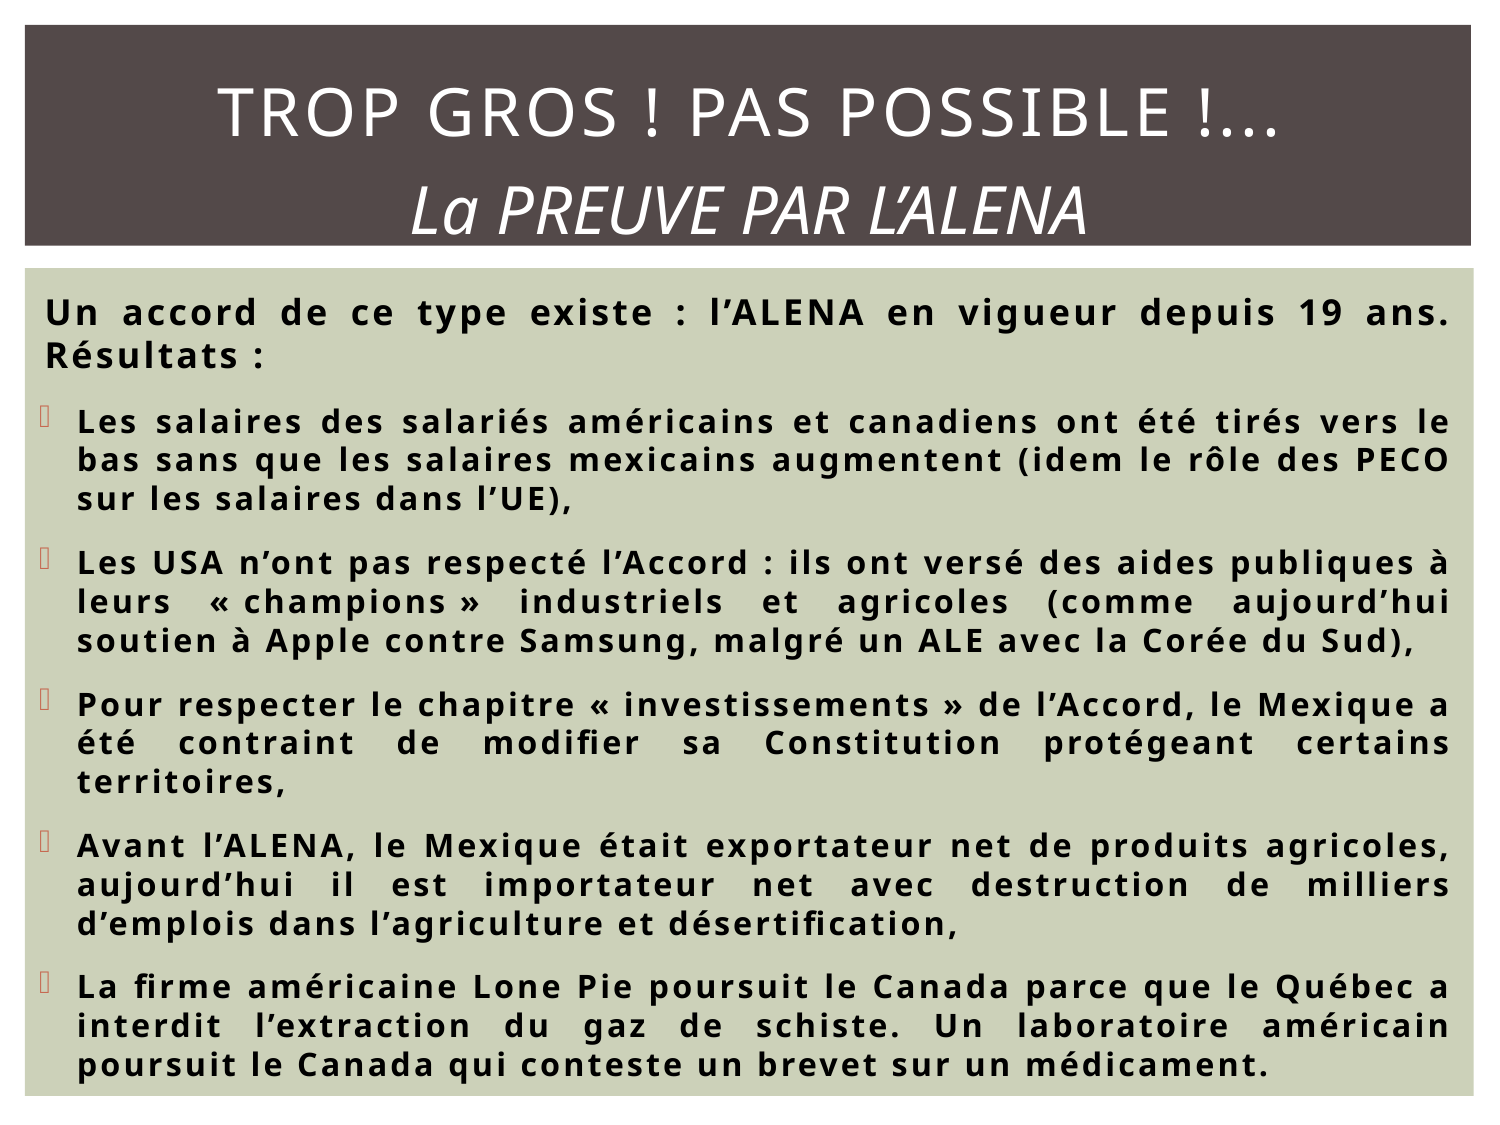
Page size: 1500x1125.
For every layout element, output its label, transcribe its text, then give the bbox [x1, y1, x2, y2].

text_box La PREUVE PAR L’ALENA [394, 161, 1105, 256]
list Un accord de ce type existe : l’ALENA en vigueur depuis 19 ans. Résultats : Les salaires des salariés américains et canadiens ont été tirés vers le bas sans que les salaires mexicains augmentent (idem le rôle des PECO sur les salaires dans l’UE), Les USA n’ont pas respecté l’Accord : ils ont versé des aides publiques à leurs « champions » industriels et agricoles (comme aujourd’hui soutien à Apple contre Samsung, malgré un ALE avec la Corée du Sud), Pour respecter le chapitre « investissements » de l’Accord, le Mexique a été contraint de modifier sa Constitution protégeant certains territoires, Avant l’ALENA, le Mexique était exportateur net de produits agricoles, aujourd’hui il est importateur net avec destruction de milliers d’emplois dans l’agriculture et désertification, La firme américaine Lone Pie poursuit le Canada parce que le Québec a interdit l’extraction du gaz de schiste. Un laboratoire américain poursuit le Canada qui conteste un brevet sur un médicament. [23, 281, 1469, 1096]
title TROP GROS ! PAS POSSIBLE !... [62, 58, 1438, 162]
